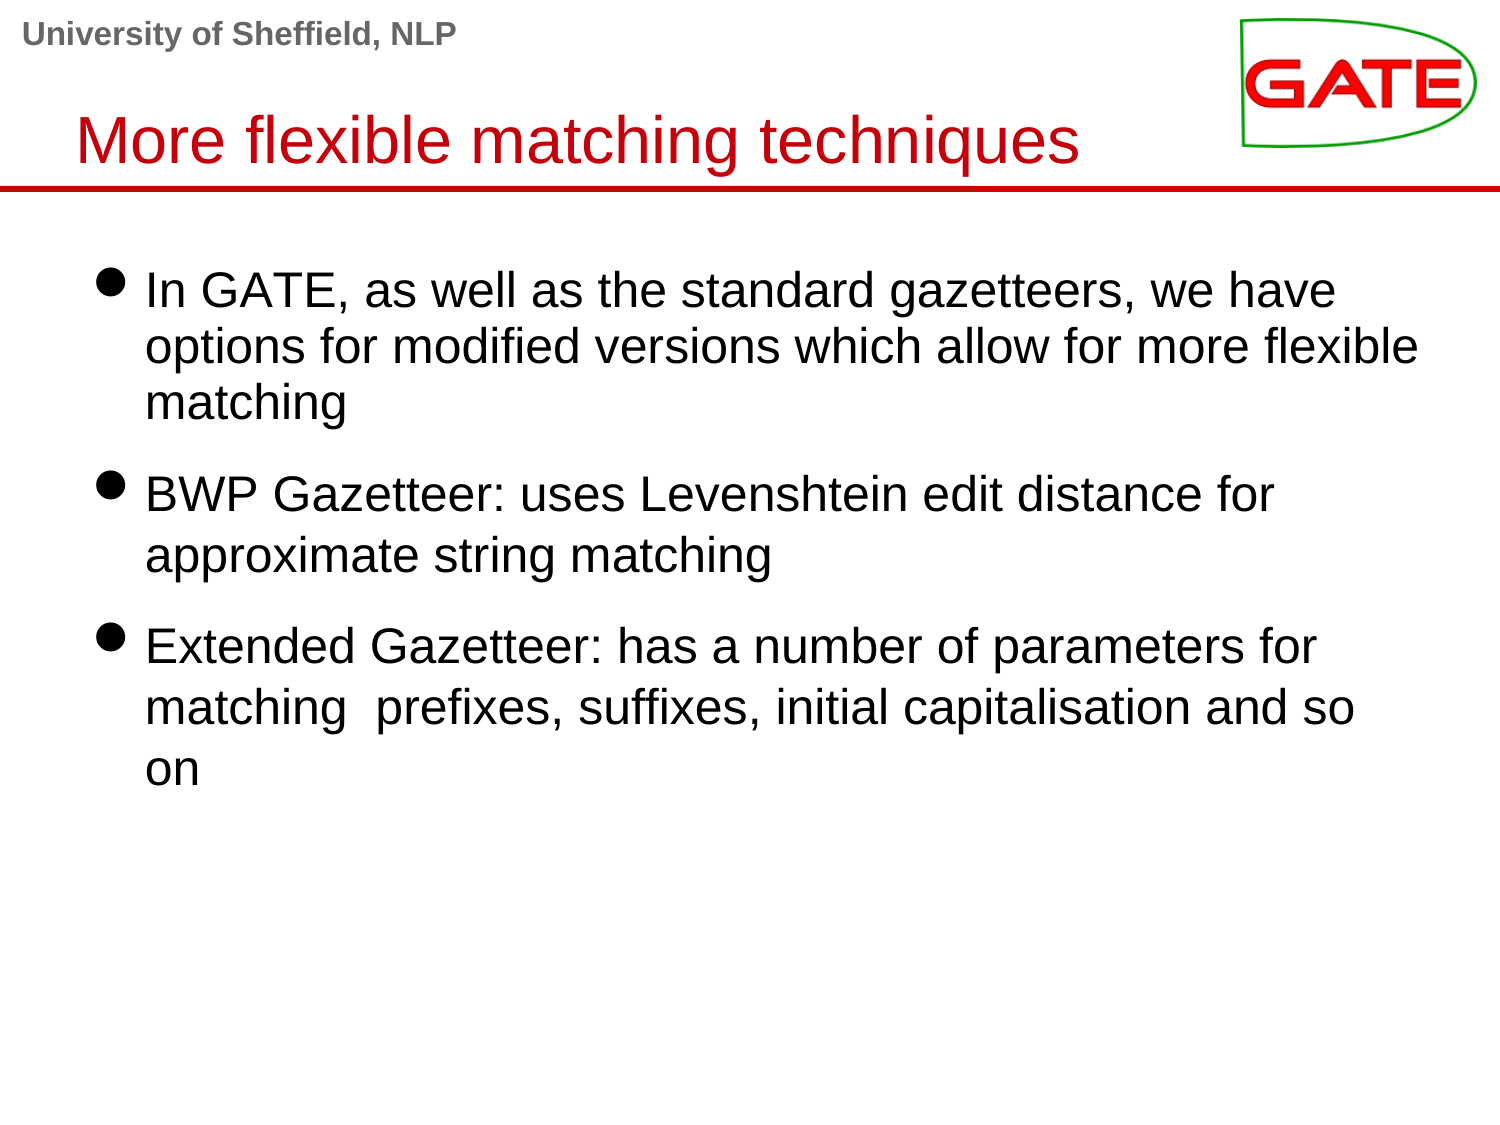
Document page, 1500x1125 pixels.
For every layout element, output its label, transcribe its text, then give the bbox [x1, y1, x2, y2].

text_box In GATE, as well as the standard gazetteers, we have options for modified versions which allow for more flexible matching BWP Gazetteer: uses Levenshtein edit distance for approximate string matching Extended Gazetteer: has a number of parameters for matching prefixes, suffixes, initial capitalisation and so on [75, 263, 1426, 1006]
picture [1240, 18, 1477, 148]
text_box More flexible matching techniques [75, 52, 1426, 226]
